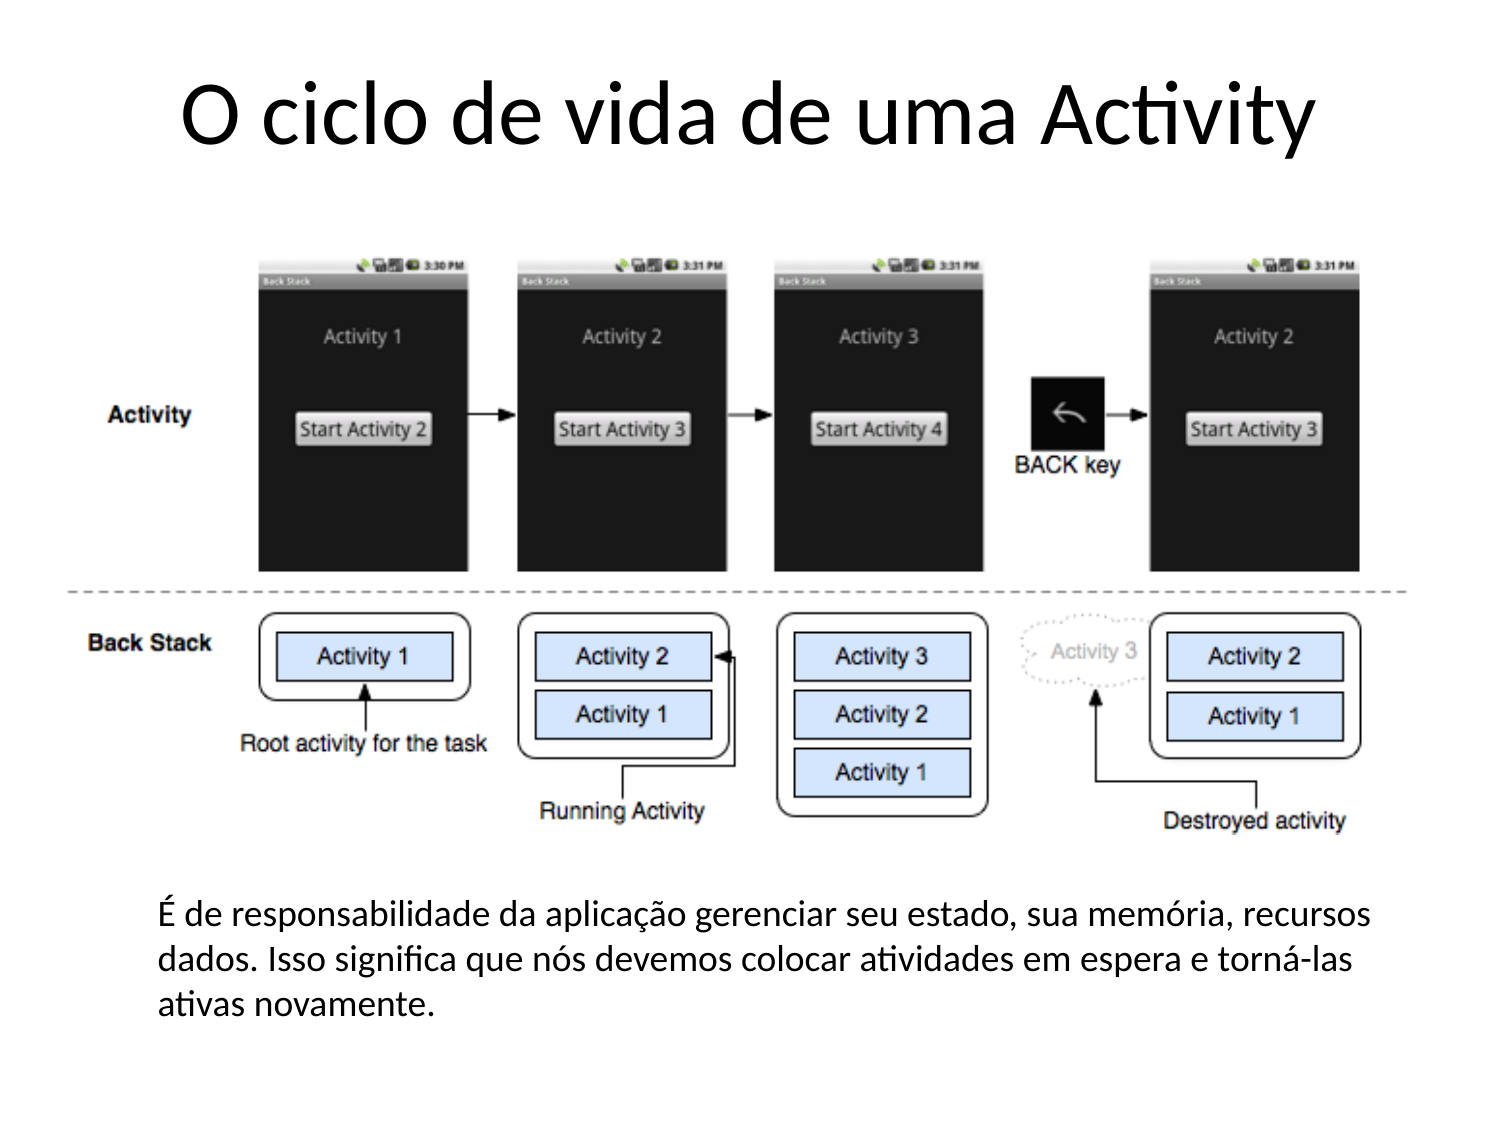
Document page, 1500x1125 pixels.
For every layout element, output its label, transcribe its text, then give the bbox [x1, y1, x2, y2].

picture [64, 255, 1416, 835]
text_box É de responsabilidade da aplicação gerenciar seu estado, sua memória, recursos dados. Isso significa que nós devemos colocar atividades em espera e torná-las ativas novamente. [142, 881, 1388, 1032]
text_box O ciclo de vida de uma Activity [74, 45, 1425, 233]
